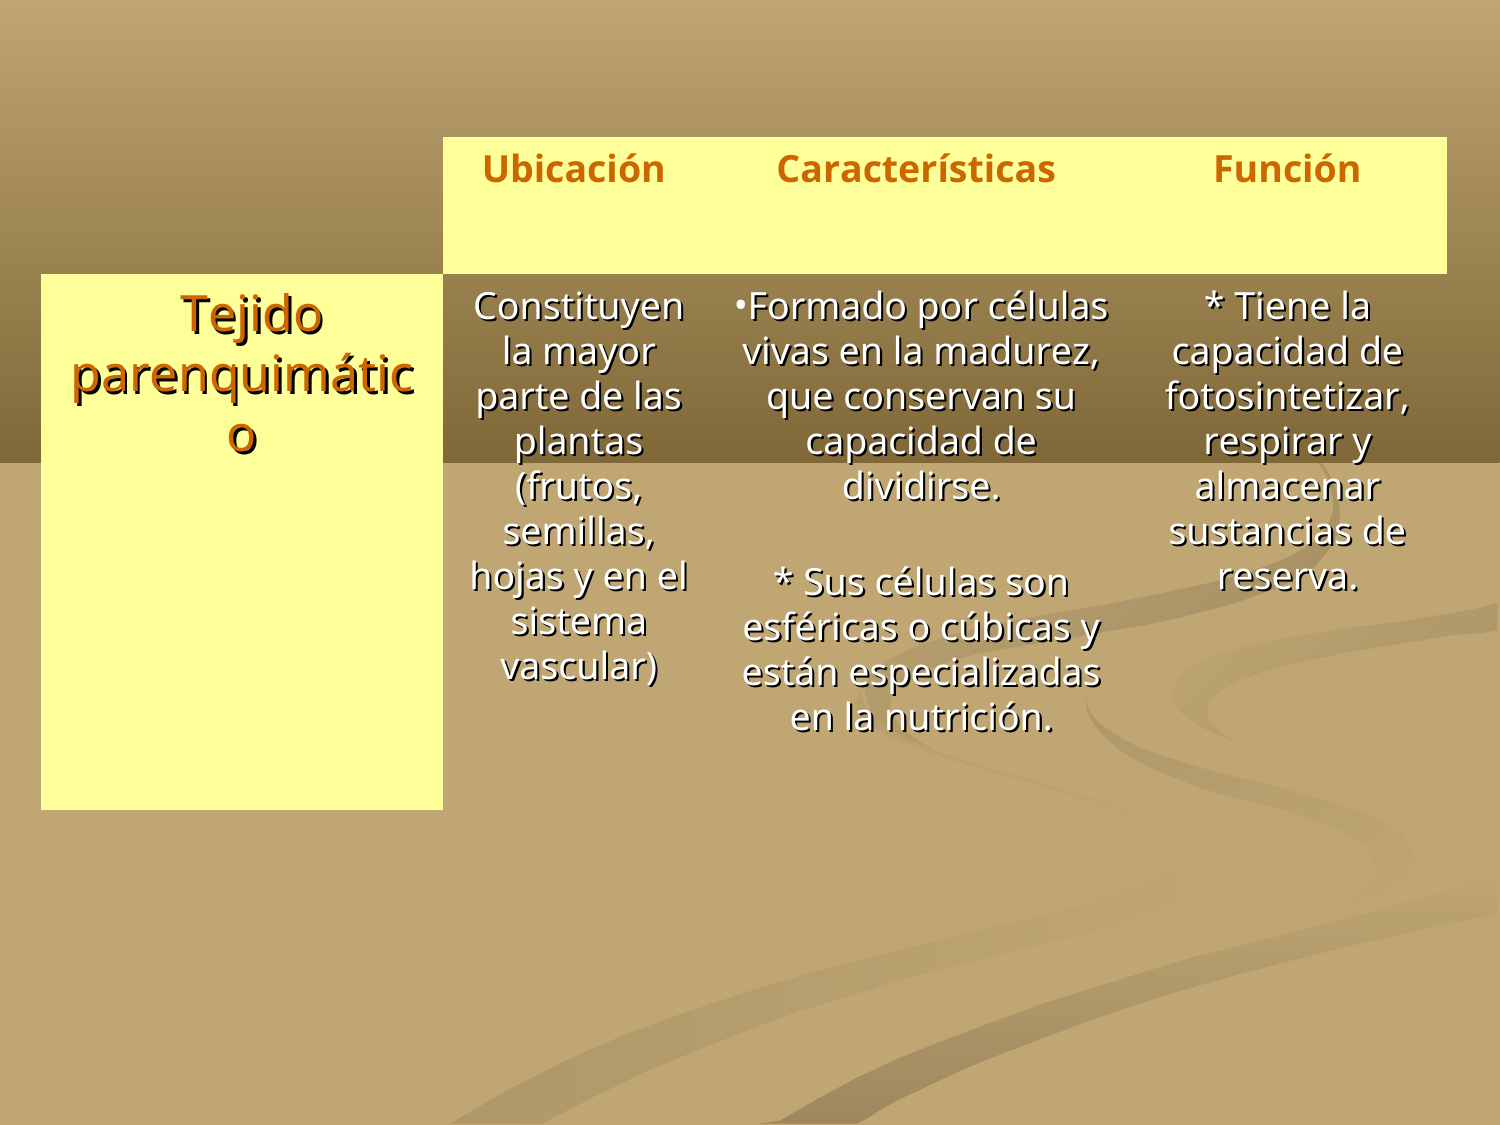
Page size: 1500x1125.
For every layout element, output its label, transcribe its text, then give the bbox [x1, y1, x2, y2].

table_header Función [1128, 137, 1447, 274]
table_header Características [715, 137, 1128, 274]
table_header [41, 137, 443, 274]
table_cell Constituyen la mayor parte de las plantas (frutos, semillas, hojas y en el sistema vascular) [443, 274, 715, 810]
table_cell Tejido parenquimático [41, 274, 443, 810]
table_header Ubicación [443, 137, 715, 274]
table_cell * Tiene la capacidad de fotosintetizar, respirar y almacenar sustancias de reserva. [1128, 274, 1447, 810]
table_cell Formado por células vivas en la madurez, que conservan su capacidad de dividirse. * Sus células son esféricas o cúbicas y están especializadas en la nutrición. [715, 274, 1128, 810]
